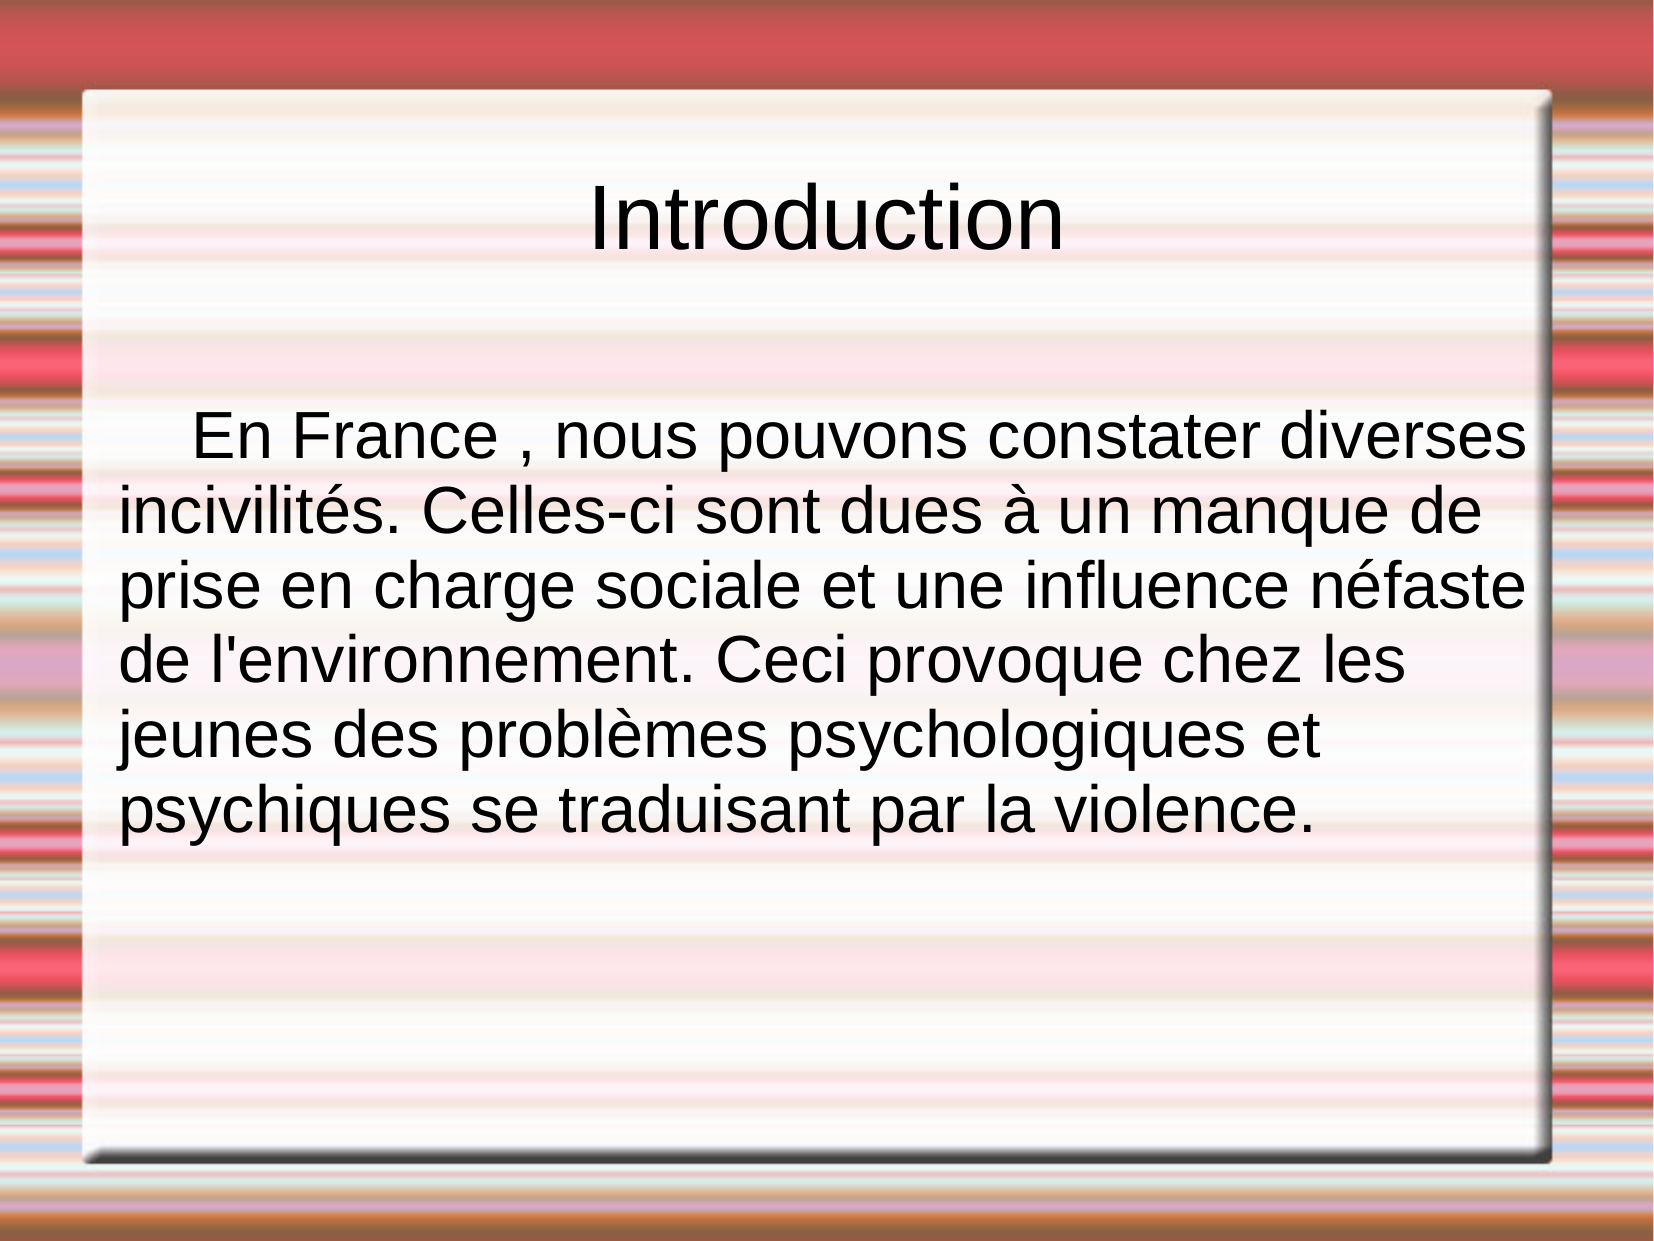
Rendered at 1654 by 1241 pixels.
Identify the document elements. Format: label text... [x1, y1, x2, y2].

title Introduction [121, 114, 1534, 295]
subtitle En France , nous pouvons constater diverses incivilités. Celles-ci sont dues à un manque de prise en charge sociale et une influence néfaste de l'environnement. Ceci provoque chez les jeunes des problèmes psychologiques et psychiques se traduisant par la violence. [118, 295, 1607, 1099]
picture [0, 0, 1654, 1241]
